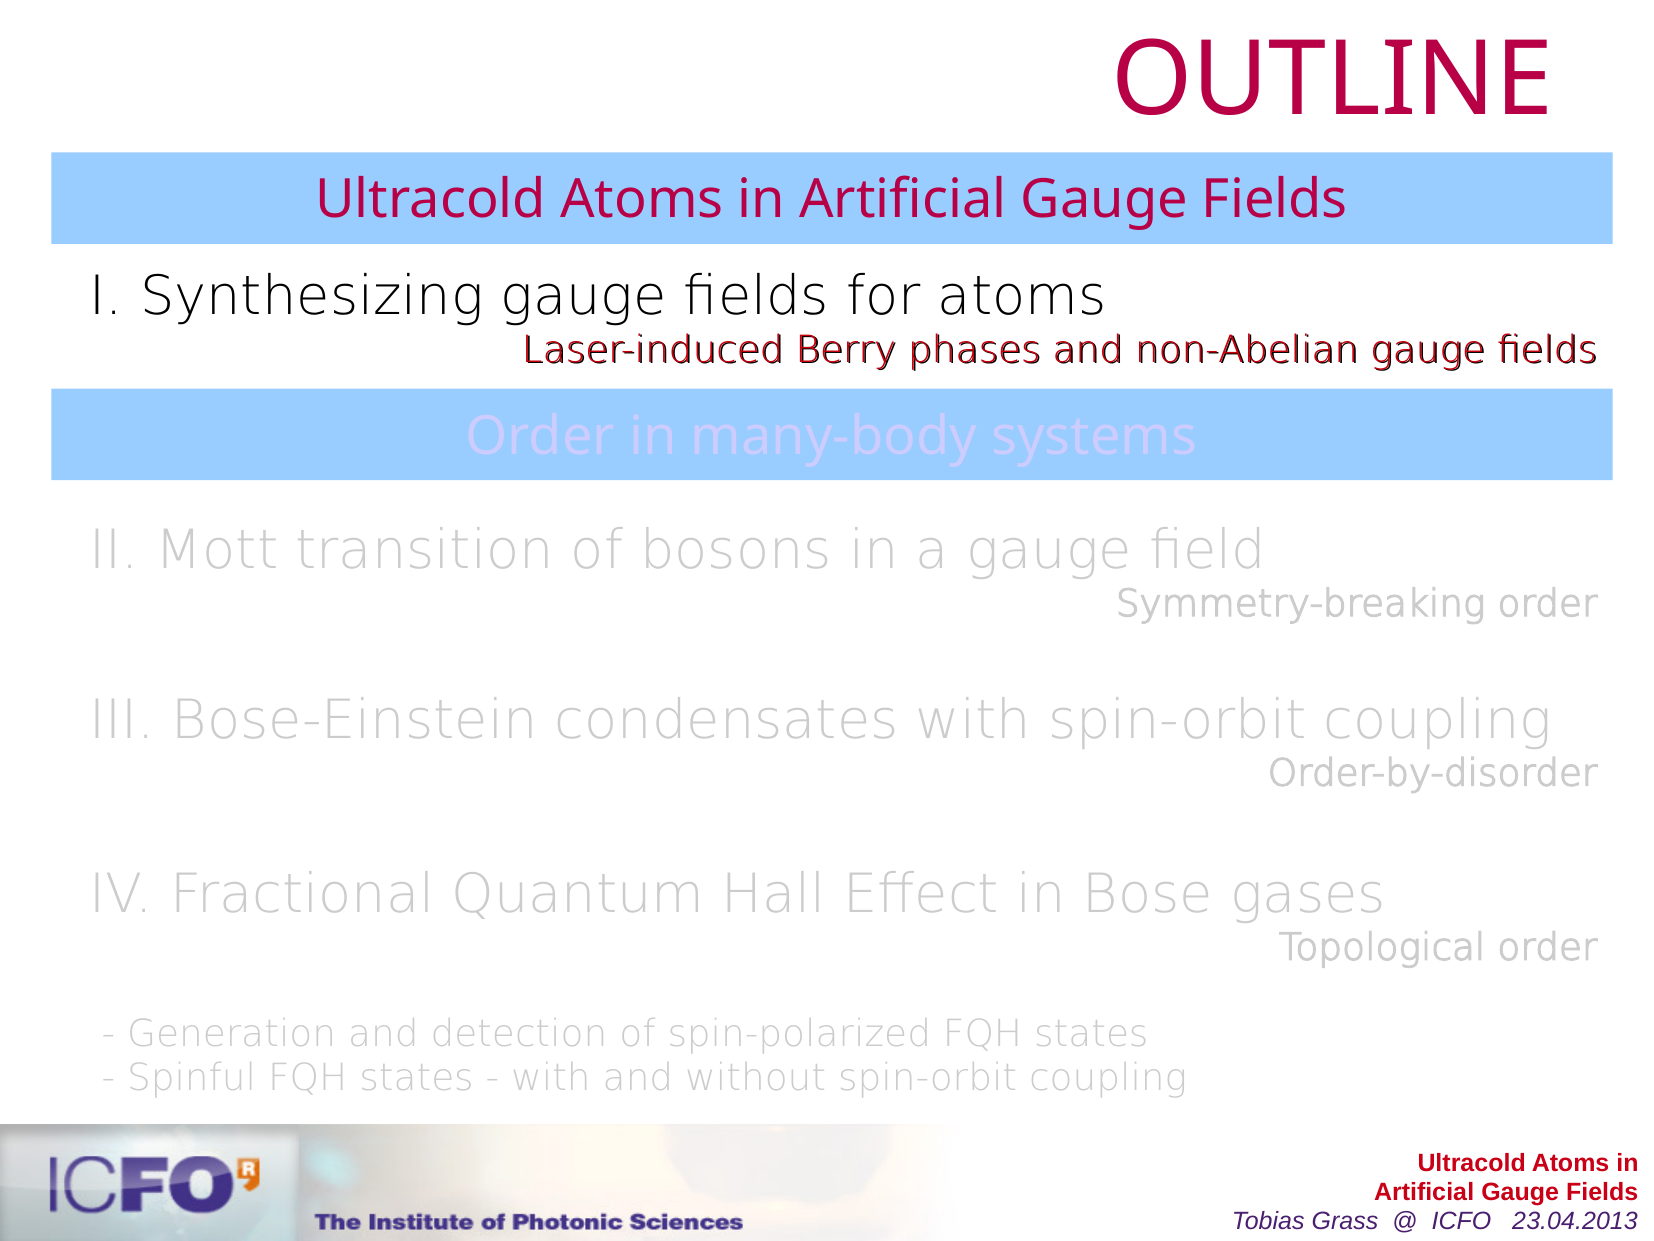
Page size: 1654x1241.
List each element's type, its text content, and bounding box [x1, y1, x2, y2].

text_box I. Synthesizing gauge fields for atoms Laser-induced Berry phases and non-Abelian gauge fields [75, 256, 1613, 379]
text_box II. Mott transition of bosons in a gauge field Symmetry-breaking order III. Bose-Einstein condensates with spin-orbit coupling Order-by-disorder IV. Fractional Quantum Hall Effect in Bose gases Topological order - Generation and detection of spin-polarized FQH states - Spinful FQH states - with and without spin-orbit coupling [75, 510, 1613, 1151]
picture [0, 1124, 712, 1241]
text_box Order in many-body systems [51, 388, 1613, 481]
text_box Ultracold Atoms in Artificial Gauge Fields [51, 152, 1613, 244]
text_box Ultracold Atoms in Artificial Gauge Fields Tobias Grass @ ICFO 23.04.2013 [712, 1138, 1654, 1241]
text_box OUTLINE [984, 0, 1654, 158]
